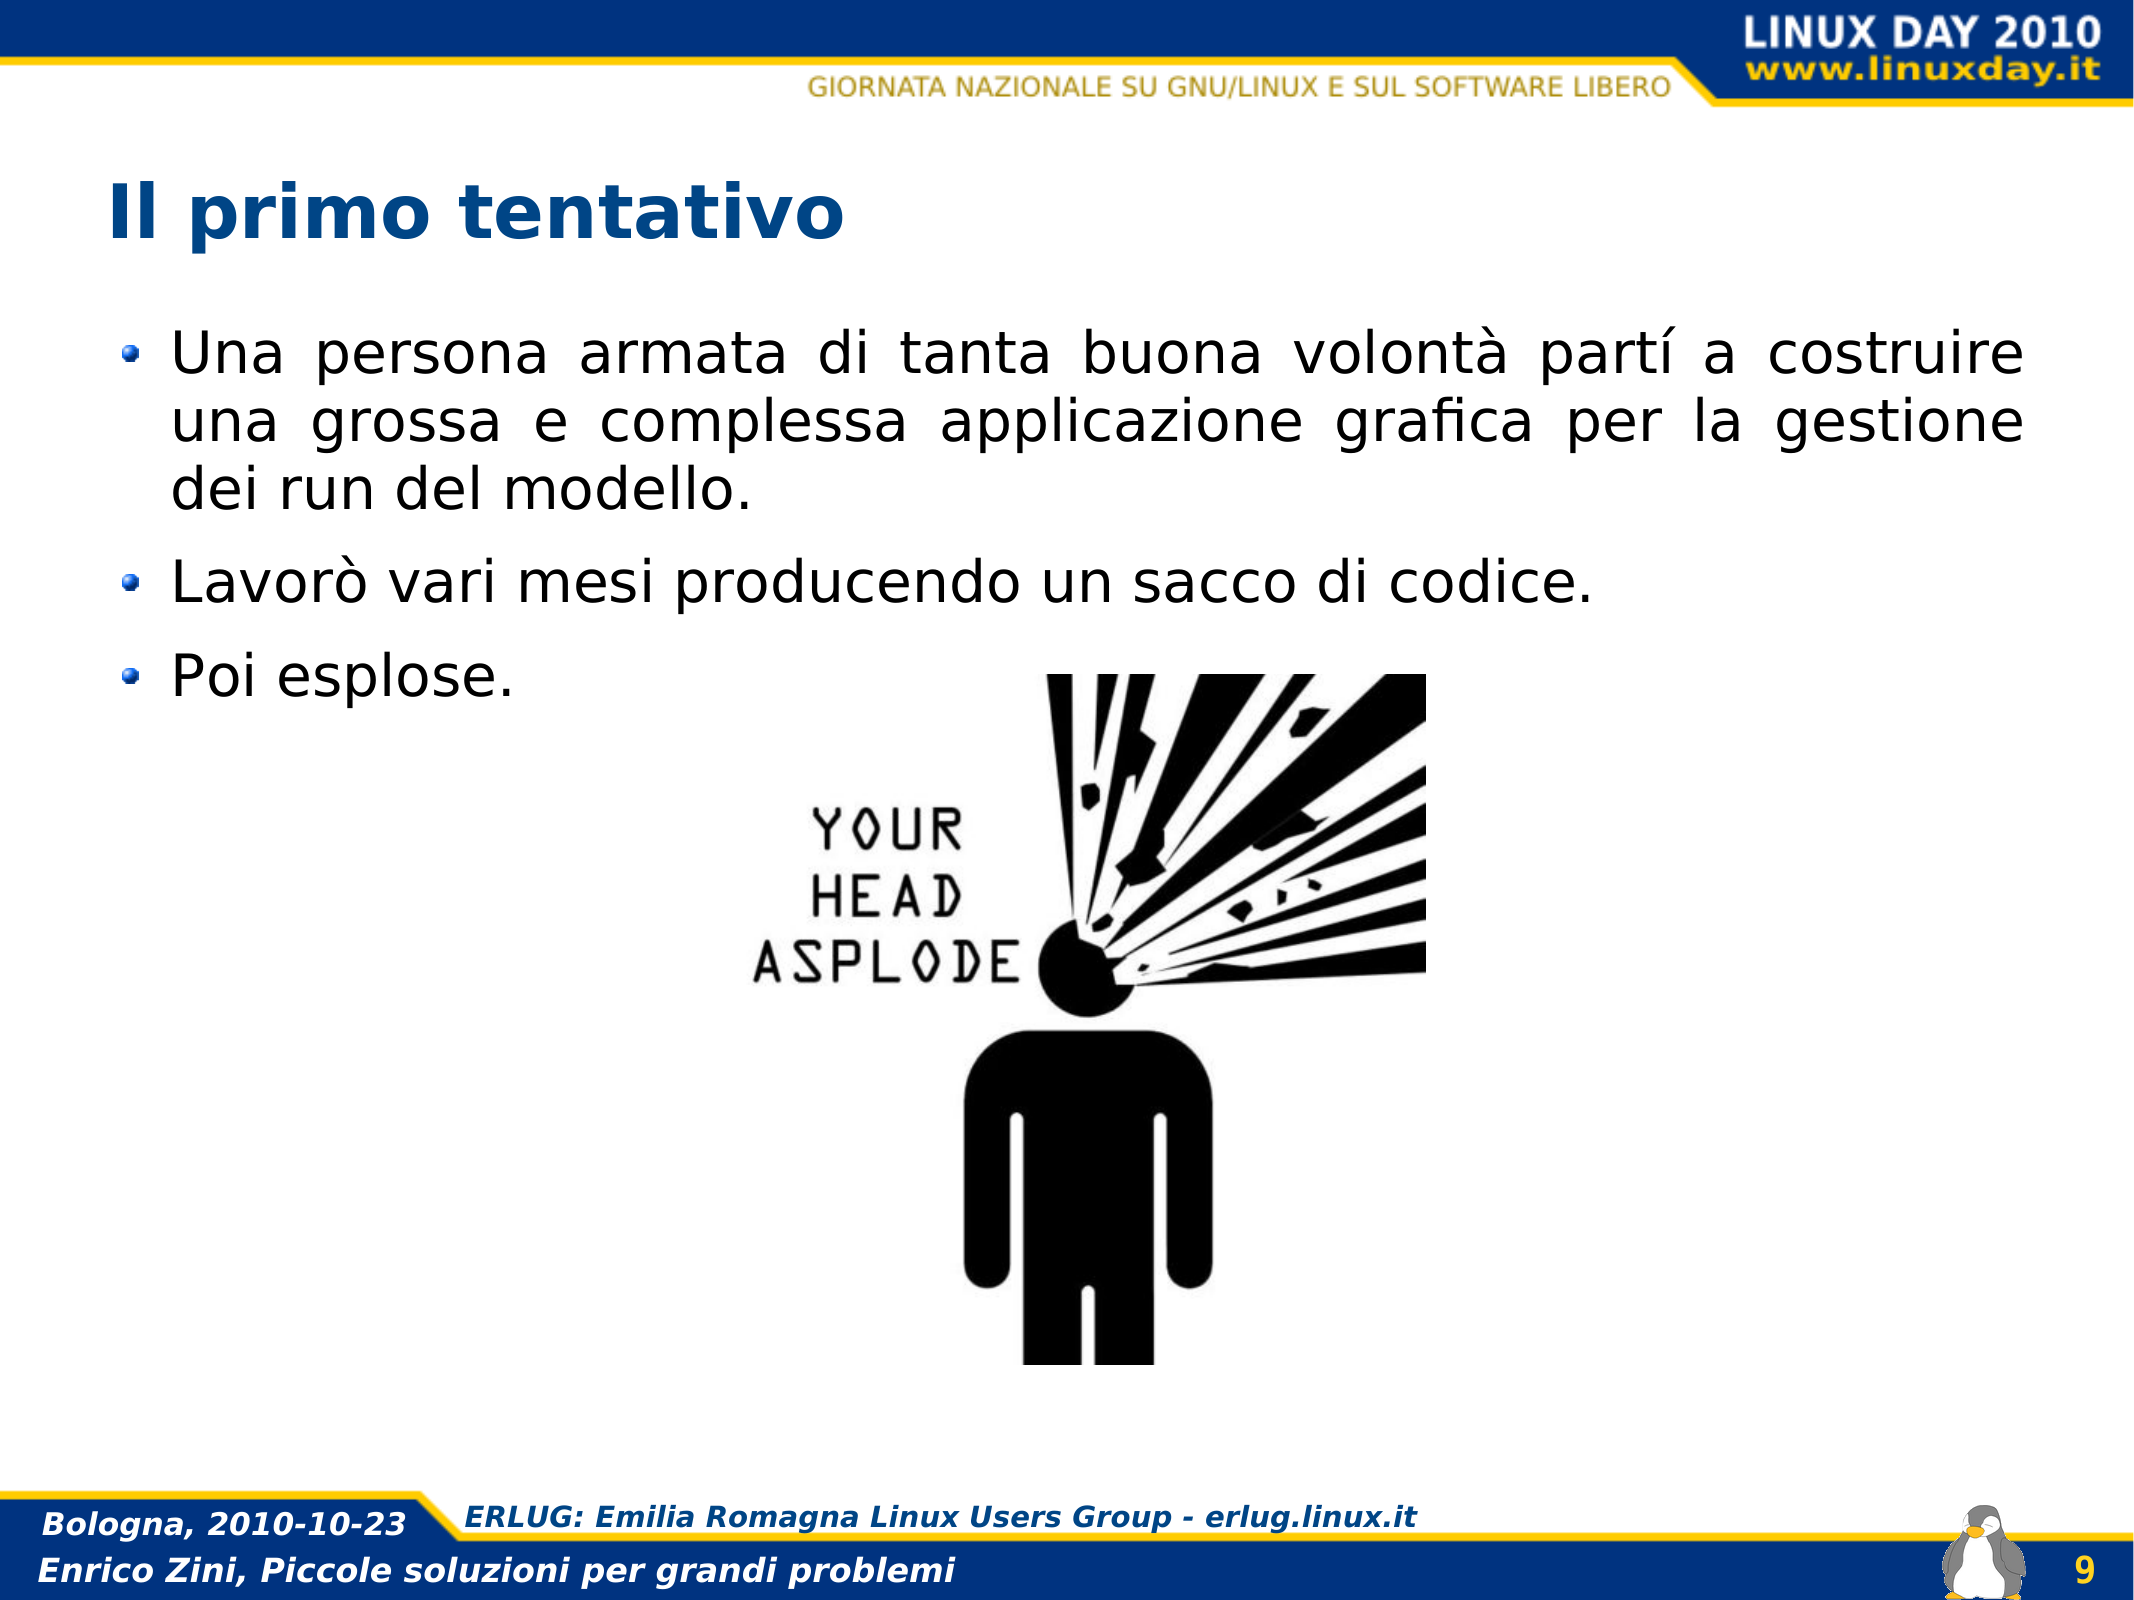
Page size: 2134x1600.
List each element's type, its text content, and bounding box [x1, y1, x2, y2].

picture [0, 0, 2134, 1600]
title Il primo tentativo [106, 159, 2080, 267]
list Una persona armata di tanta buona volontà partí a costruire una grossa e complessa applicazione grafica per la gestione dei run del modello. Lavorò vari mesi producendo un sacco di codice. Poi esplose. [106, 319, 2027, 1441]
